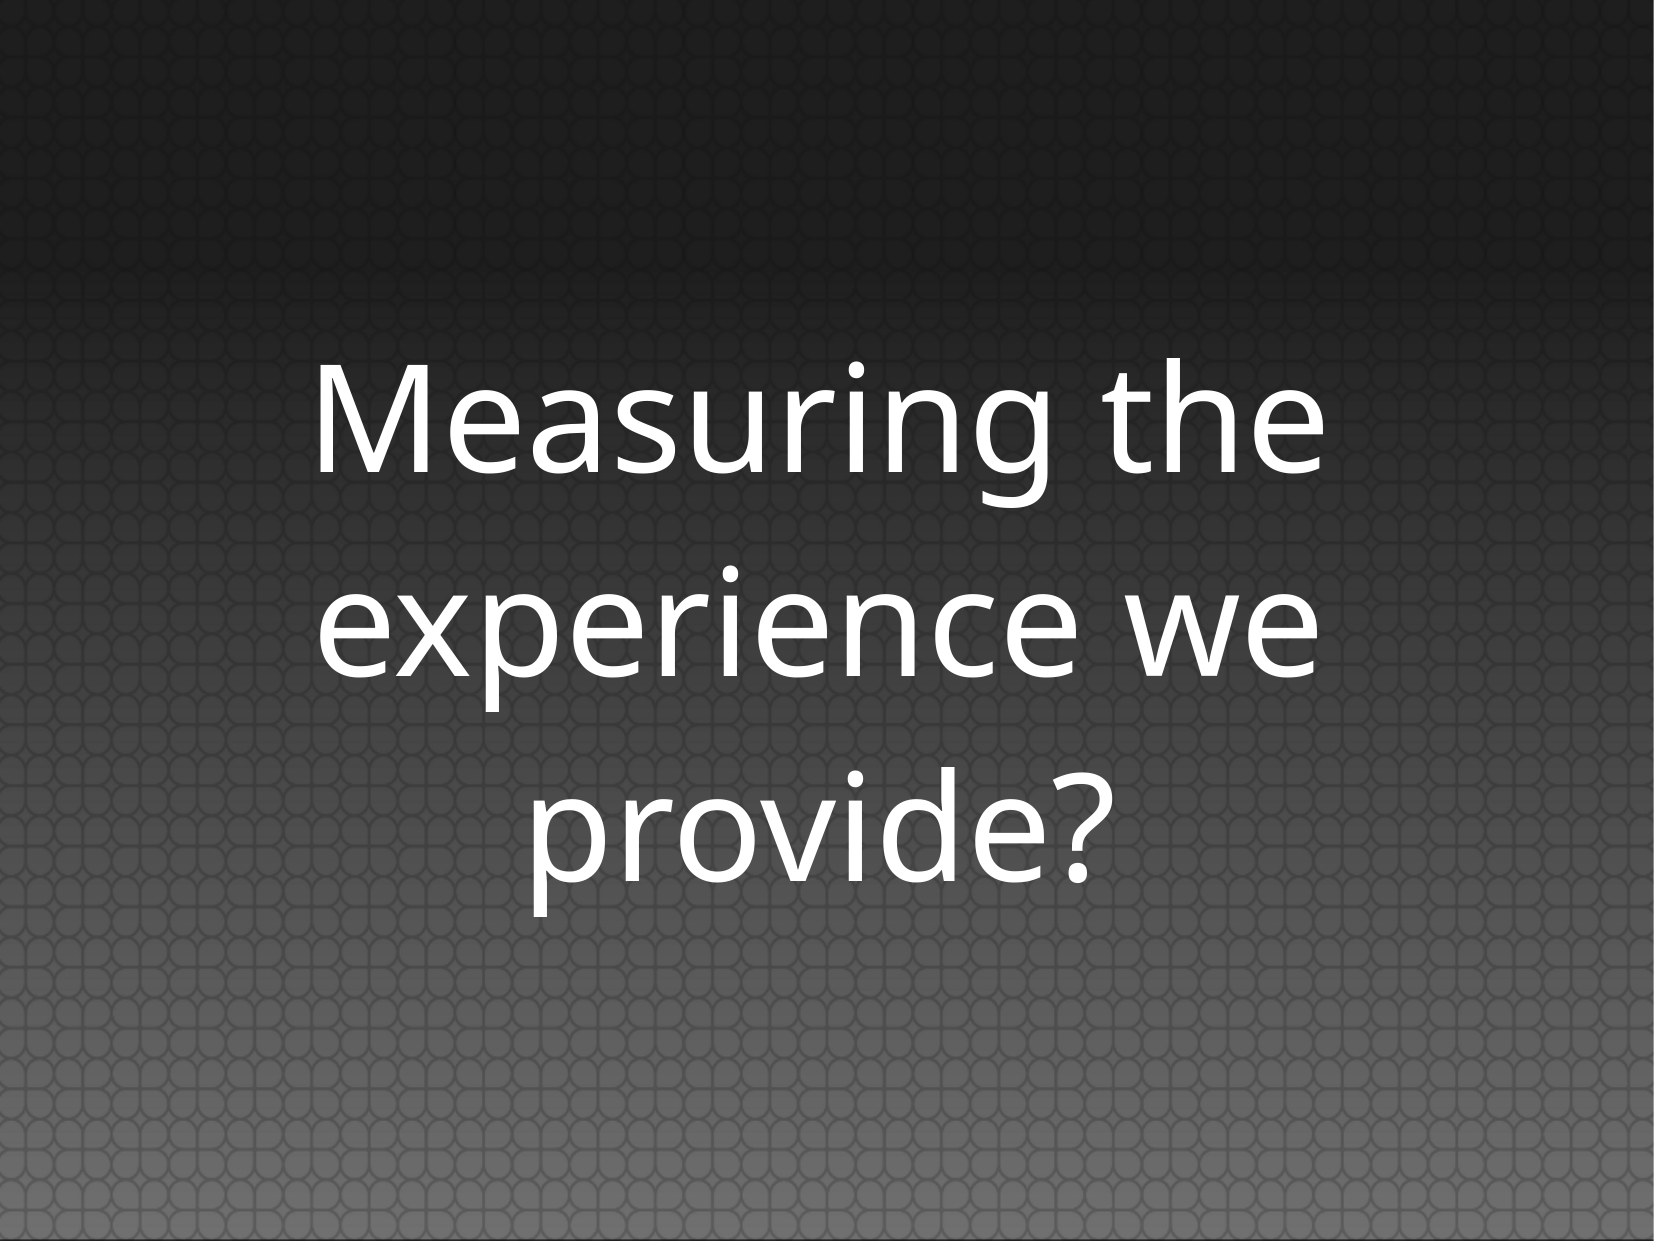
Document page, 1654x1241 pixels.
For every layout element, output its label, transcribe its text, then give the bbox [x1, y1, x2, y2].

picture [0, 0, 1654, 1241]
title Measuring the experience we provide? [75, 390, 1564, 848]
